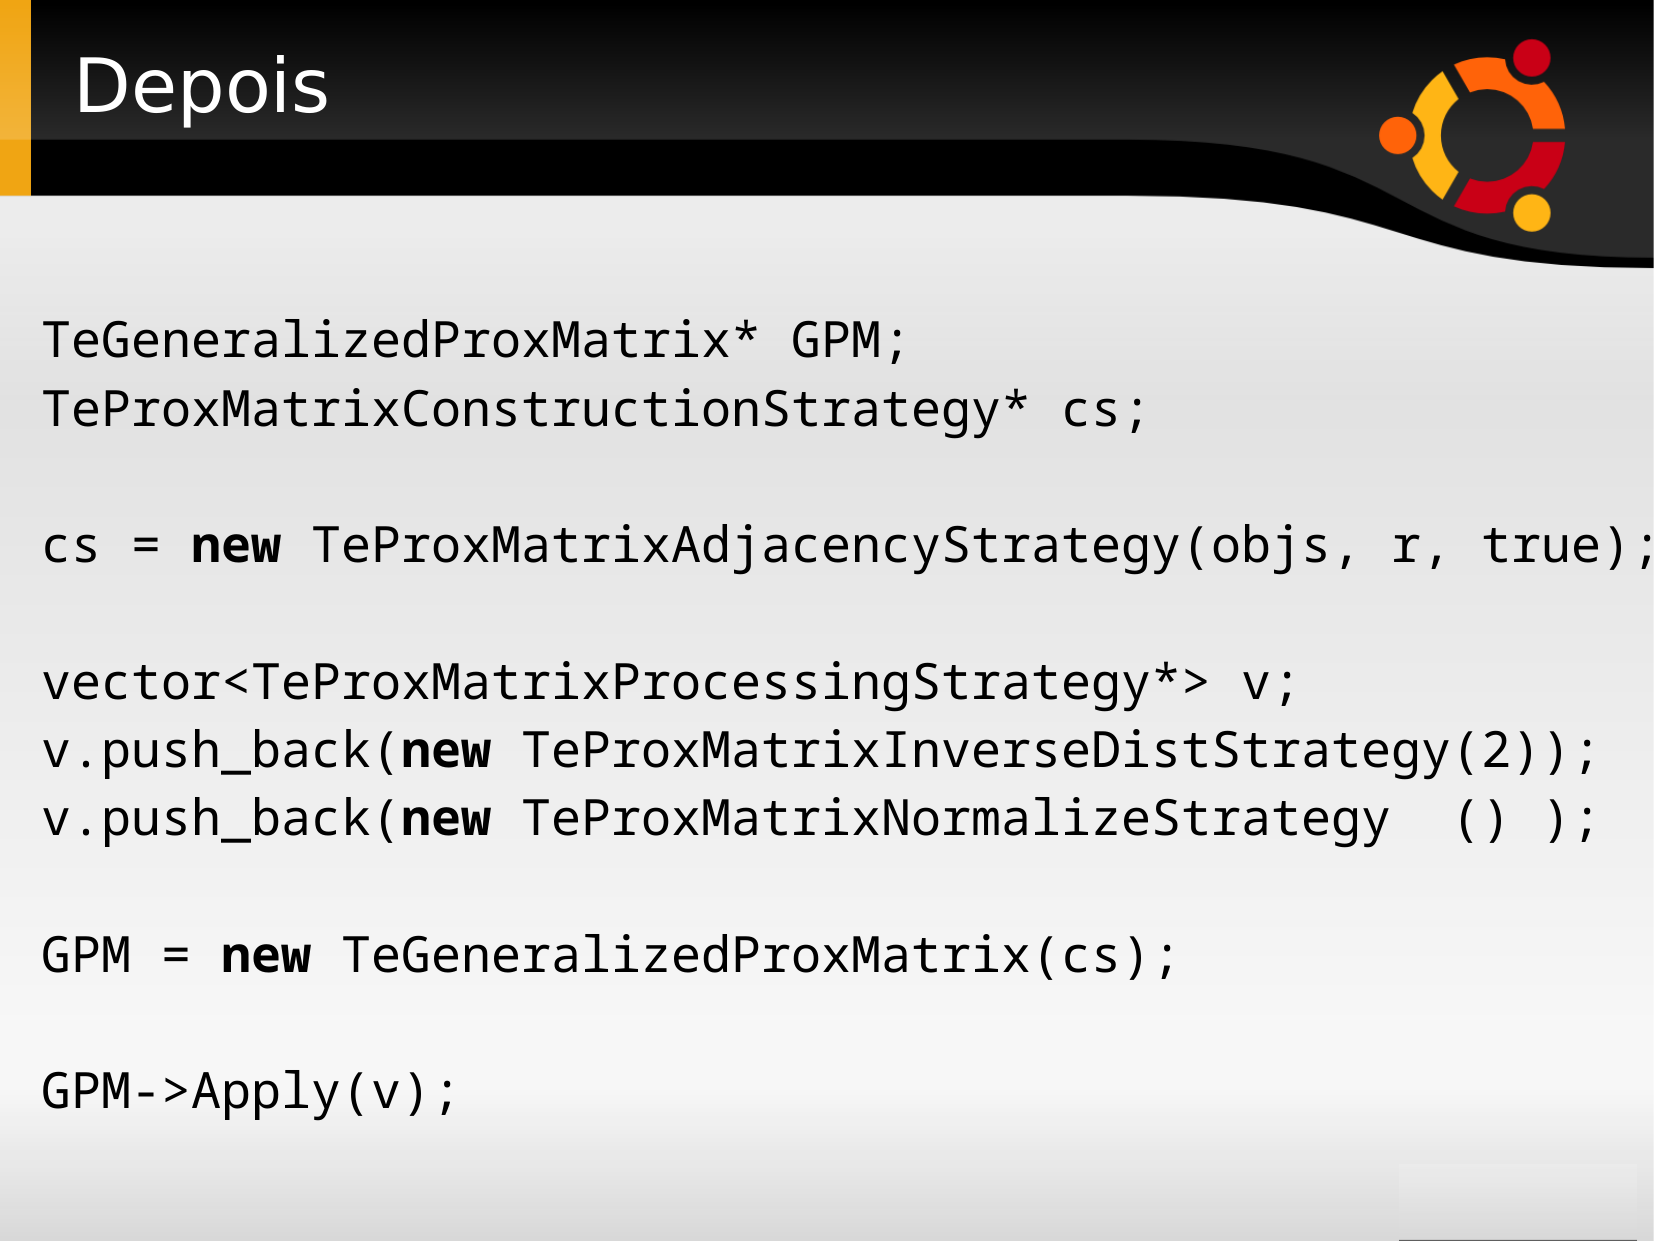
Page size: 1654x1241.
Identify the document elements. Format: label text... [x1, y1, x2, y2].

text_box TeGeneralizedProxMatrix* GPM; TeProxMatrixConstructionStrategy* cs; cs = new TeProxMatrixAdjacencyStrategy(objs, r, true); vector<TeProxMatrixProcessingStrategy*> v; v.push_back(new TeProxMatrixInverseDistStrategy(2)); v.push_back(new TeProxMatrixNormalizeStrategy () ); GPM = new TeGeneralizedProxMatrix(cs); GPM->Apply(v); [41, 368, 1654, 1128]
text_box Depois [59, 35, 1477, 138]
picture [0, 0, 1654, 1241]
